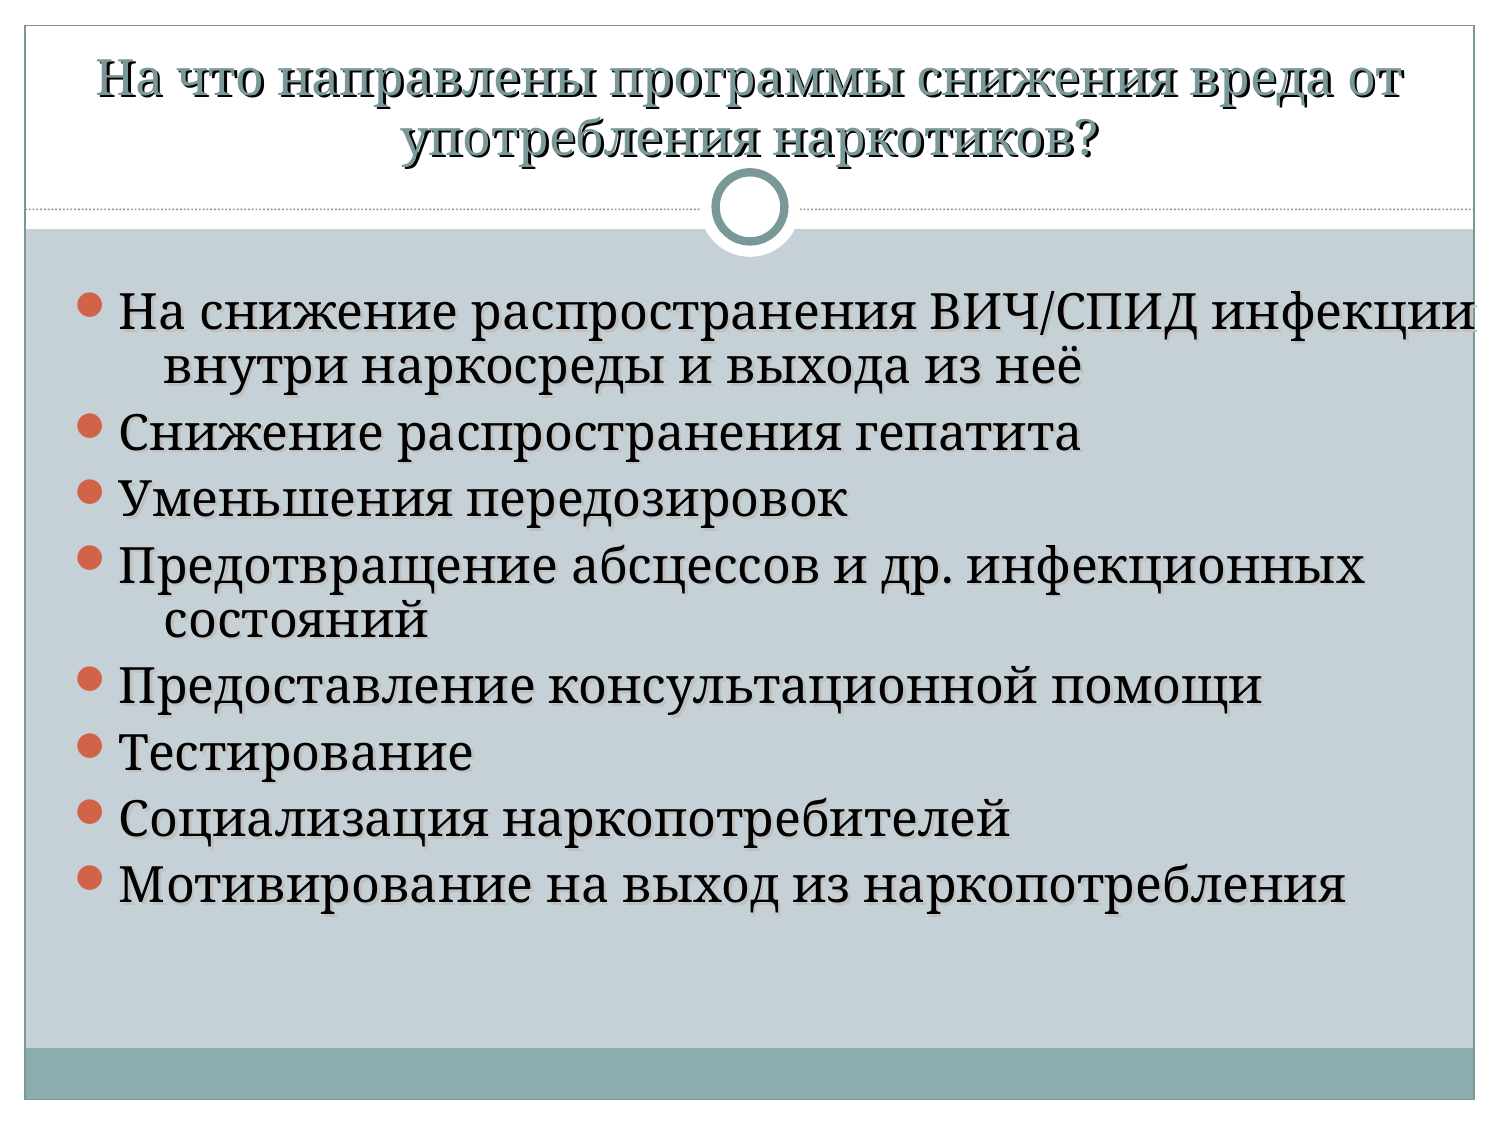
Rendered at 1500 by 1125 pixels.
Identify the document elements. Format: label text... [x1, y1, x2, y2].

list На снижение распространения ВИЧ/СПИД инфекции внутри наркосреды и выхода из неё Снижение распространения гепатита Уменьшения передозировок Предотвращение абсцессов и др. инфекционных состояний Предоставление консультационной помощи Тестирование Социализация наркопотребителей Мотивирование на выход из наркопотребления [58, 278, 1500, 954]
title На что направлены программы снижения вреда от употребления наркотиков? [49, 37, 1450, 162]
